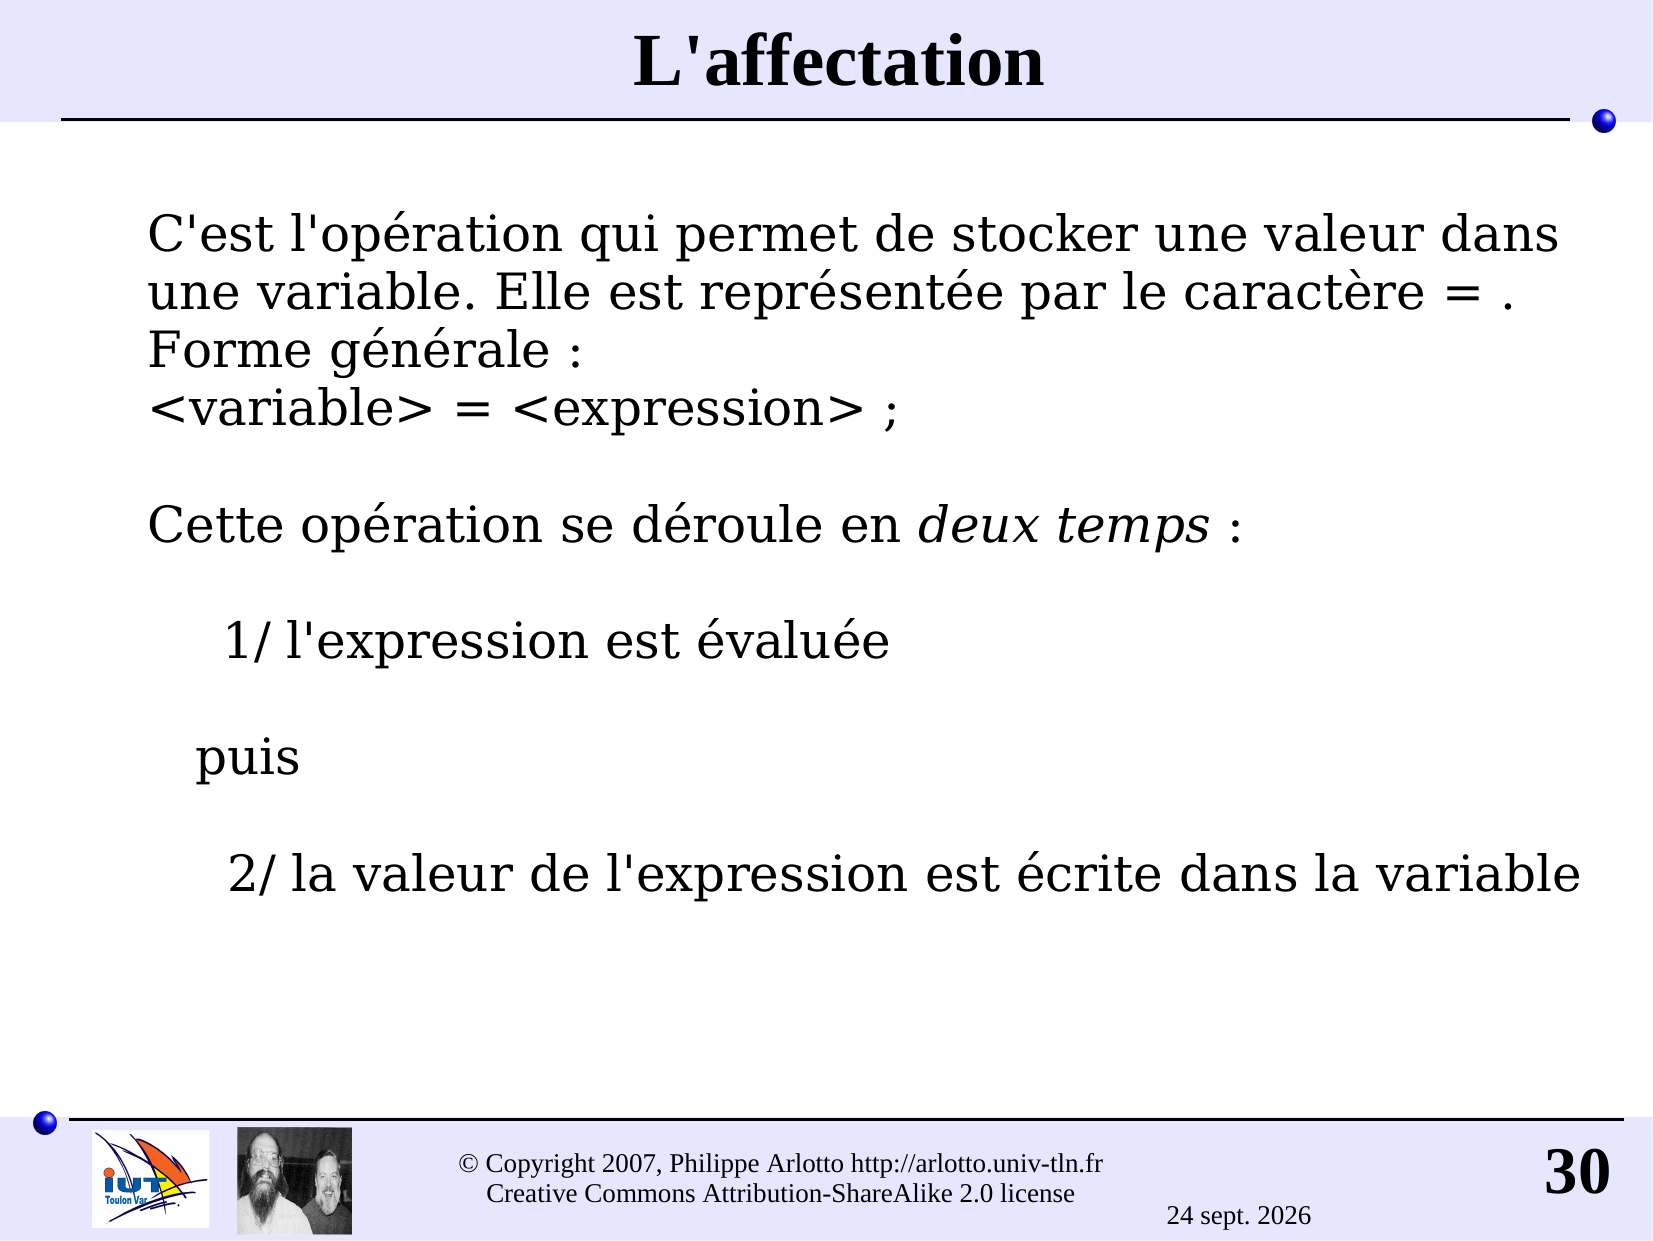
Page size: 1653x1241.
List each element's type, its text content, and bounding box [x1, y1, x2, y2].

text_box [354, 590, 371, 649]
text_box C'est l'opération qui permet de stocker une valeur dans une variable. Elle est représentée par le caractère = . Forme générale : <variable> = <expression> ; Cette opération se déroule en deux temps : 1/ l'expression est évaluée puis 2/ la valeur de l'expression est écrite dans la variable [147, 204, 1583, 1020]
picture [237, 1127, 352, 1235]
title L'affectation [95, 11, 1585, 110]
